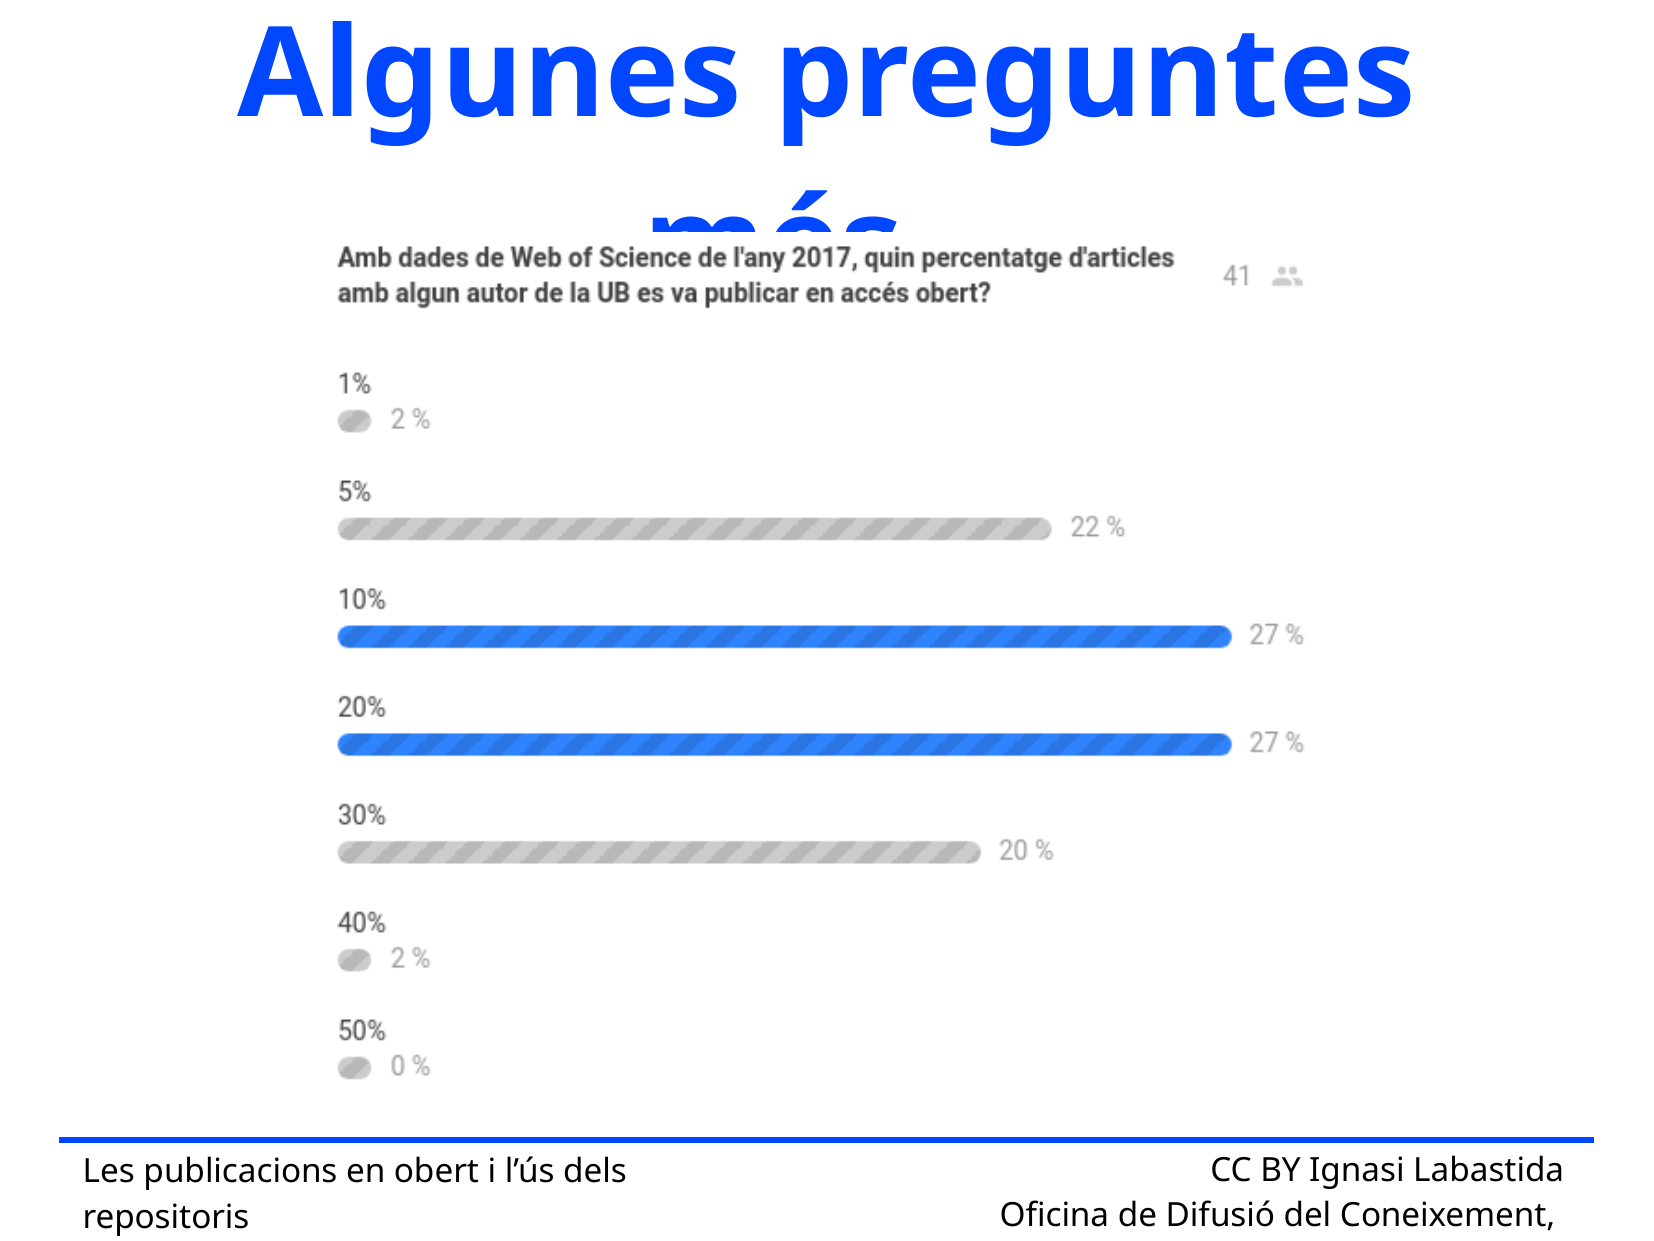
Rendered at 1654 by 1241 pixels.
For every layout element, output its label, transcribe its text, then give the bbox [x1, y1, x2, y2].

title Algunes preguntes més... [82, 49, 1571, 257]
picture [314, 232, 1340, 1113]
